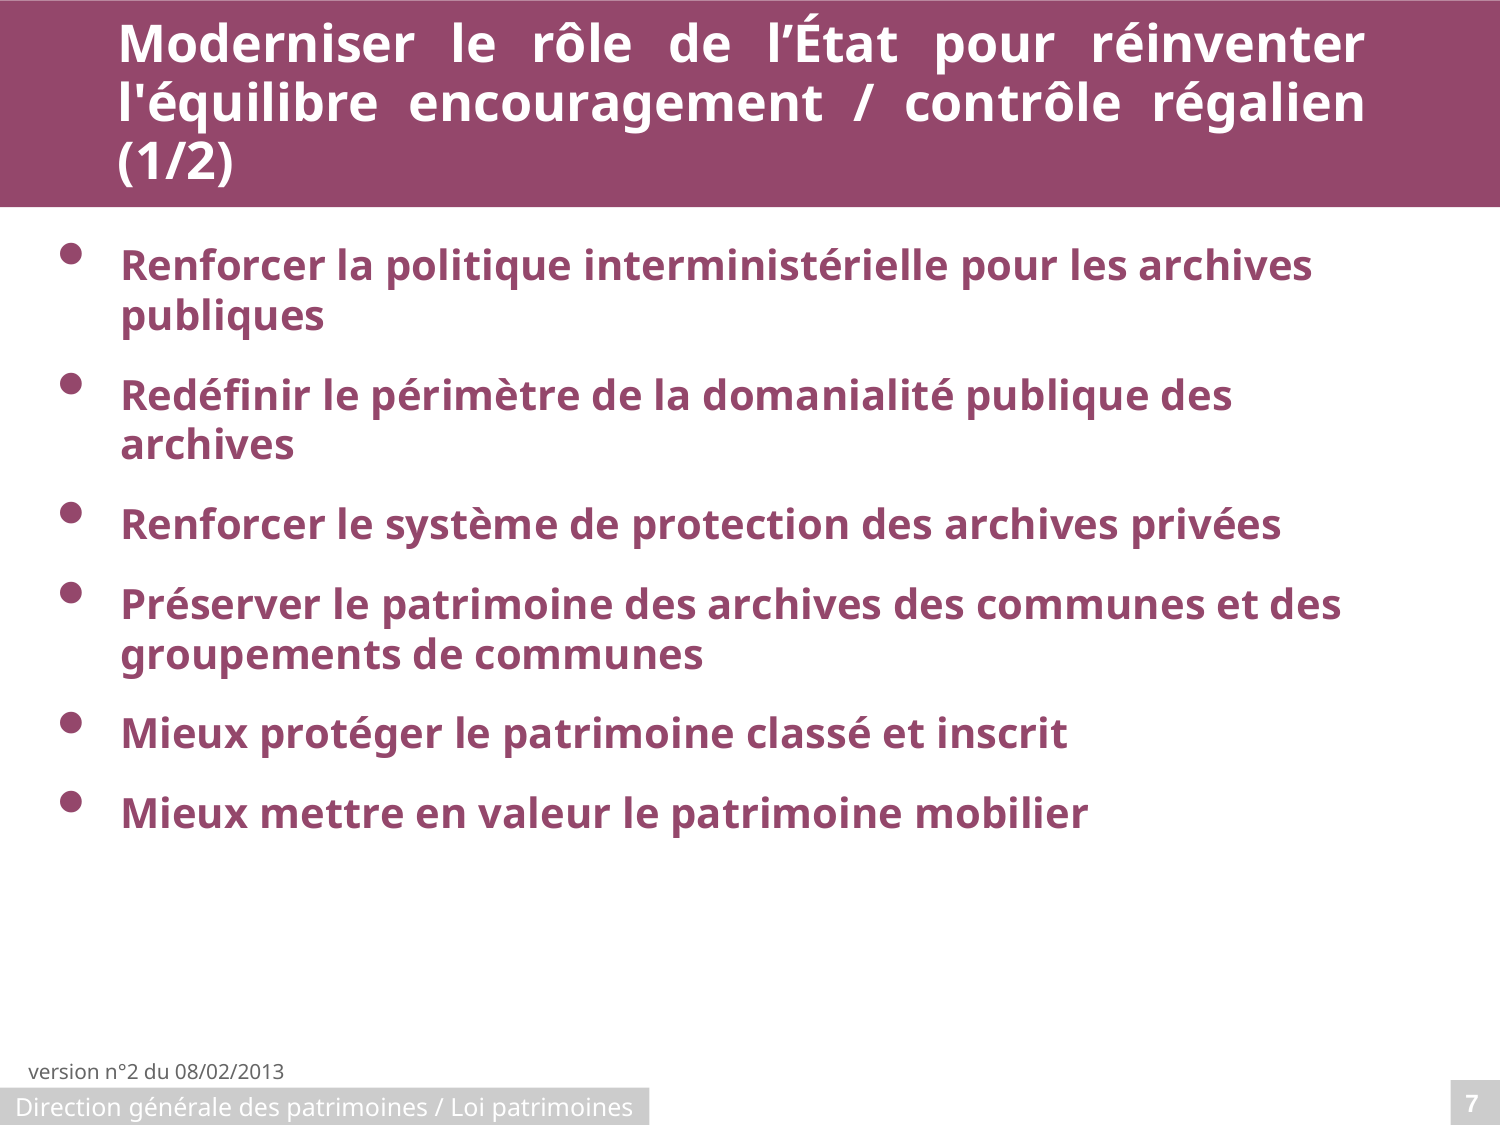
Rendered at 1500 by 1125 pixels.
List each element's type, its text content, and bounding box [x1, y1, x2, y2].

text_box [0, 0, 1500, 208]
list Renforcer la politique interministérielle pour les archives publiques Redéfinir le périmètre de la domanialité publique des archives Renforcer le système de protection des archives privées Préserver le patrimoine des archives des communes et des groupements de communes Mieux protéger le patrimoine classé et inscrit Mieux mettre en valeur le patrimoine mobilier [29, 230, 1412, 1081]
title Moderniser le rôle de l’État pour réinventer l'équilibre encouragement / contrôle régalien (1/2) [102, 59, 1382, 200]
